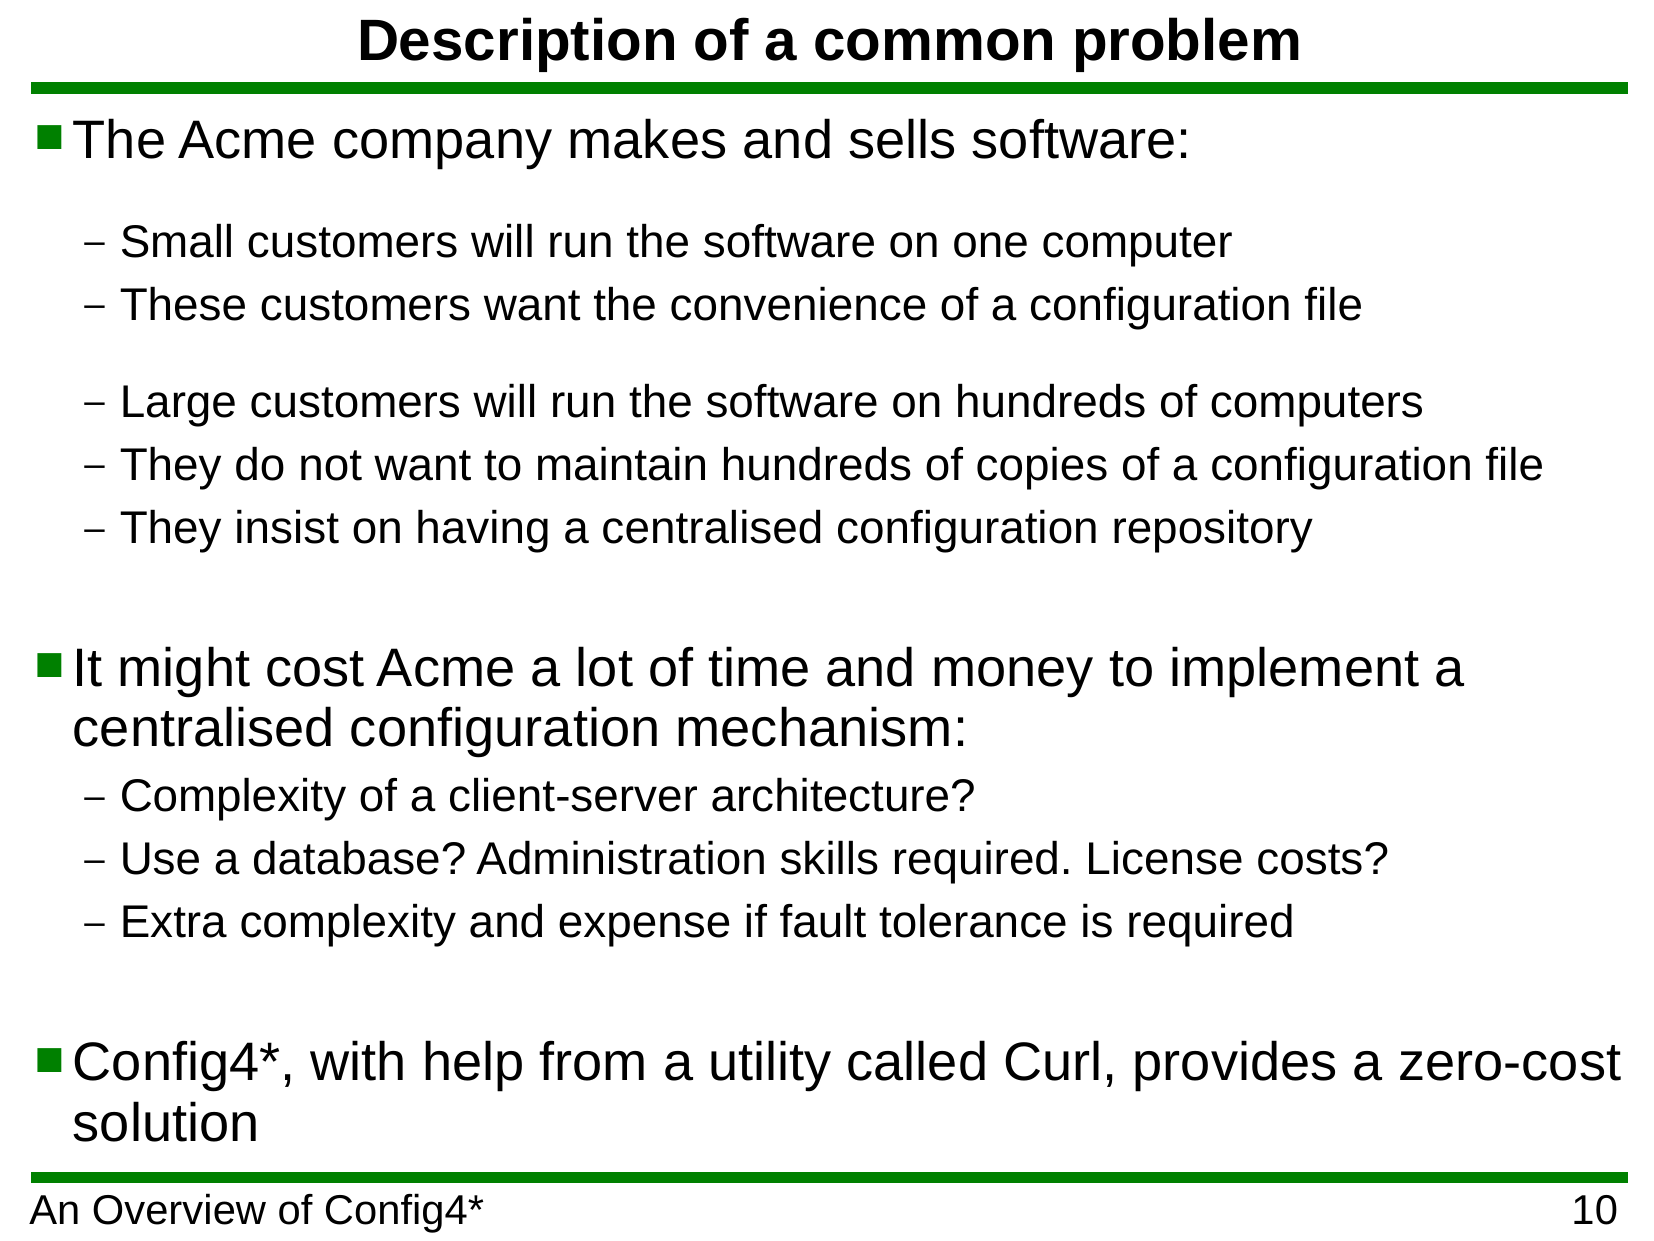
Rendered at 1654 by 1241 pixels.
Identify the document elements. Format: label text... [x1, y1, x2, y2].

title Description of a common problem [31, 7, 1629, 73]
list The Acme company makes and sells software: Small customers will run the software on one computer These customers want the convenience of a configuration file Large customers will run the software on hundreds of computers They do not want to maintain hundreds of copies of a configuration file They insist on having a centralised configuration repository It might cost Acme a lot of time and money to implement a centralised configuration mechanism: Complexity of a client-server architecture? Use a database? Administration skills required. License costs? Extra complexity and expense if fault tolerance is required Config4*, with help from a utility called Curl, provides a zero-cost solution [31, 109, 1629, 1153]
